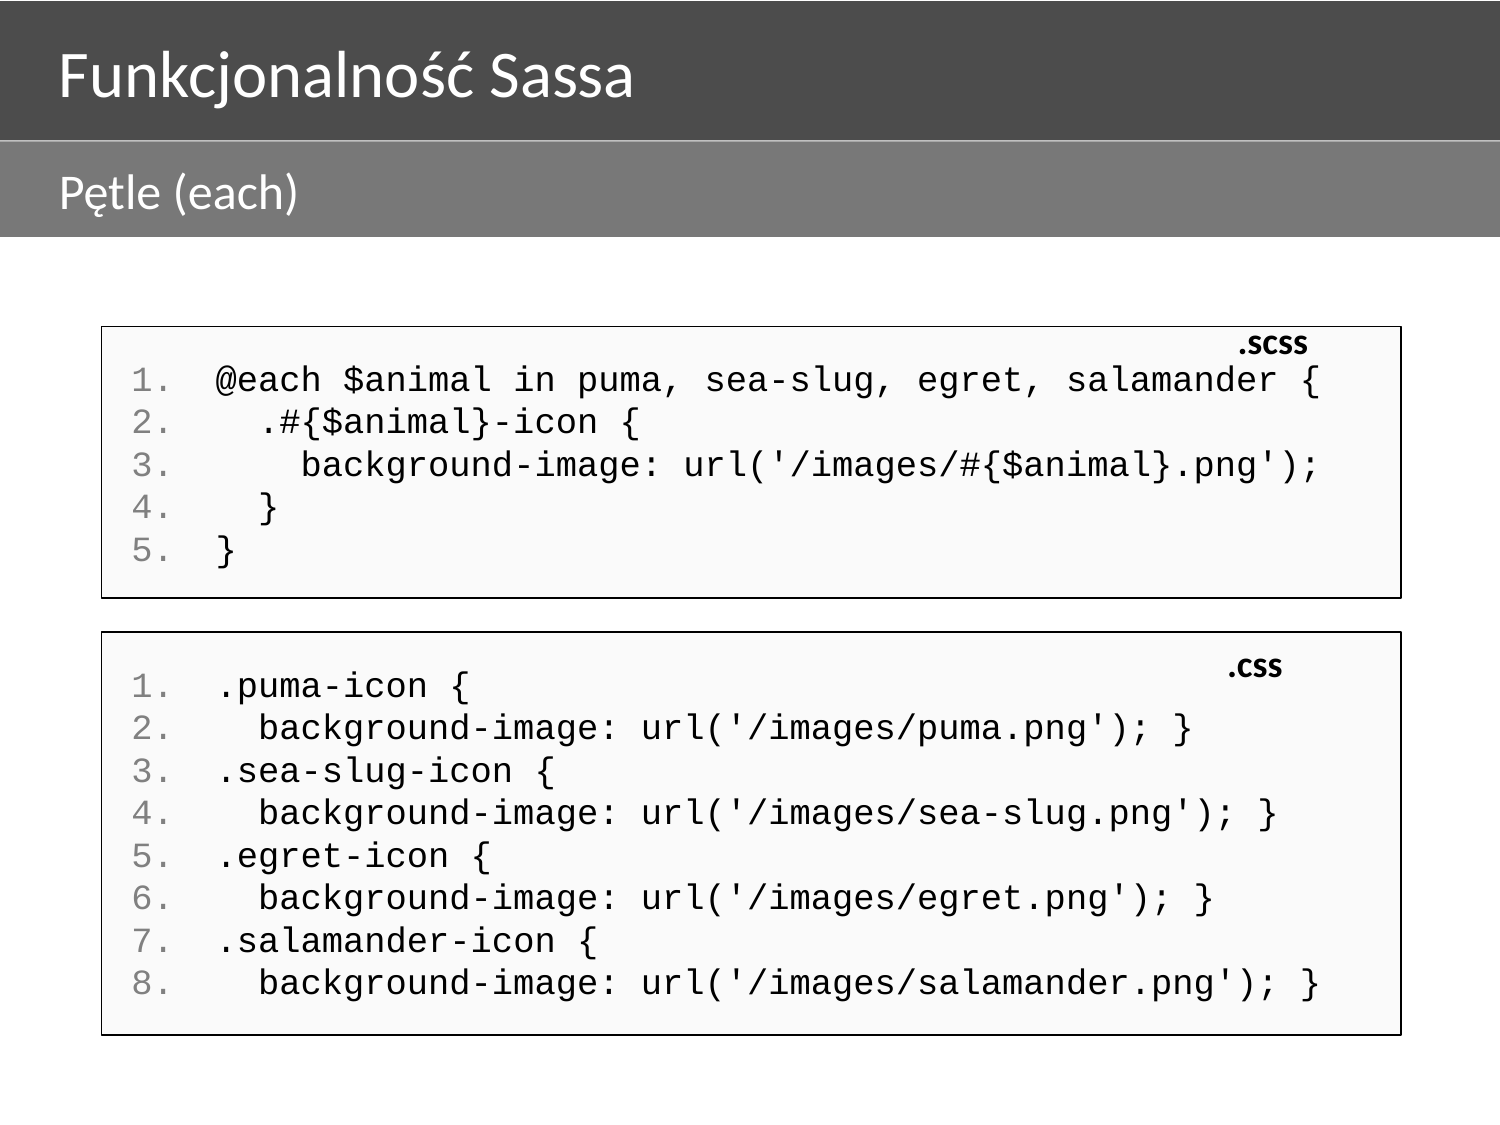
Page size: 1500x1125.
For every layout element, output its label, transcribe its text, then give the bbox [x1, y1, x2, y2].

text_box .scss [1222, 309, 1412, 370]
text_box Pętle (each) [0, 141, 1500, 237]
text_box Funkcjonalność Sassa [0, 1, 1500, 140]
text_box @each $animal in puma, sea-slug, egret, salamander { .#{$animal}-icon { background-image: url('/images/#{$animal}.png'); } } [101, 326, 1401, 599]
text_box .css [1211, 632, 1401, 693]
text_box .puma-icon { background-image: url('/images/puma.png'); } .sea-slug-icon { background-image: url('/images/sea-slug.png'); } .egret-icon { background-image: url('/images/egret.png'); } .salamander-icon { background-image: url('/images/salamander.png'); } [101, 632, 1401, 1036]
